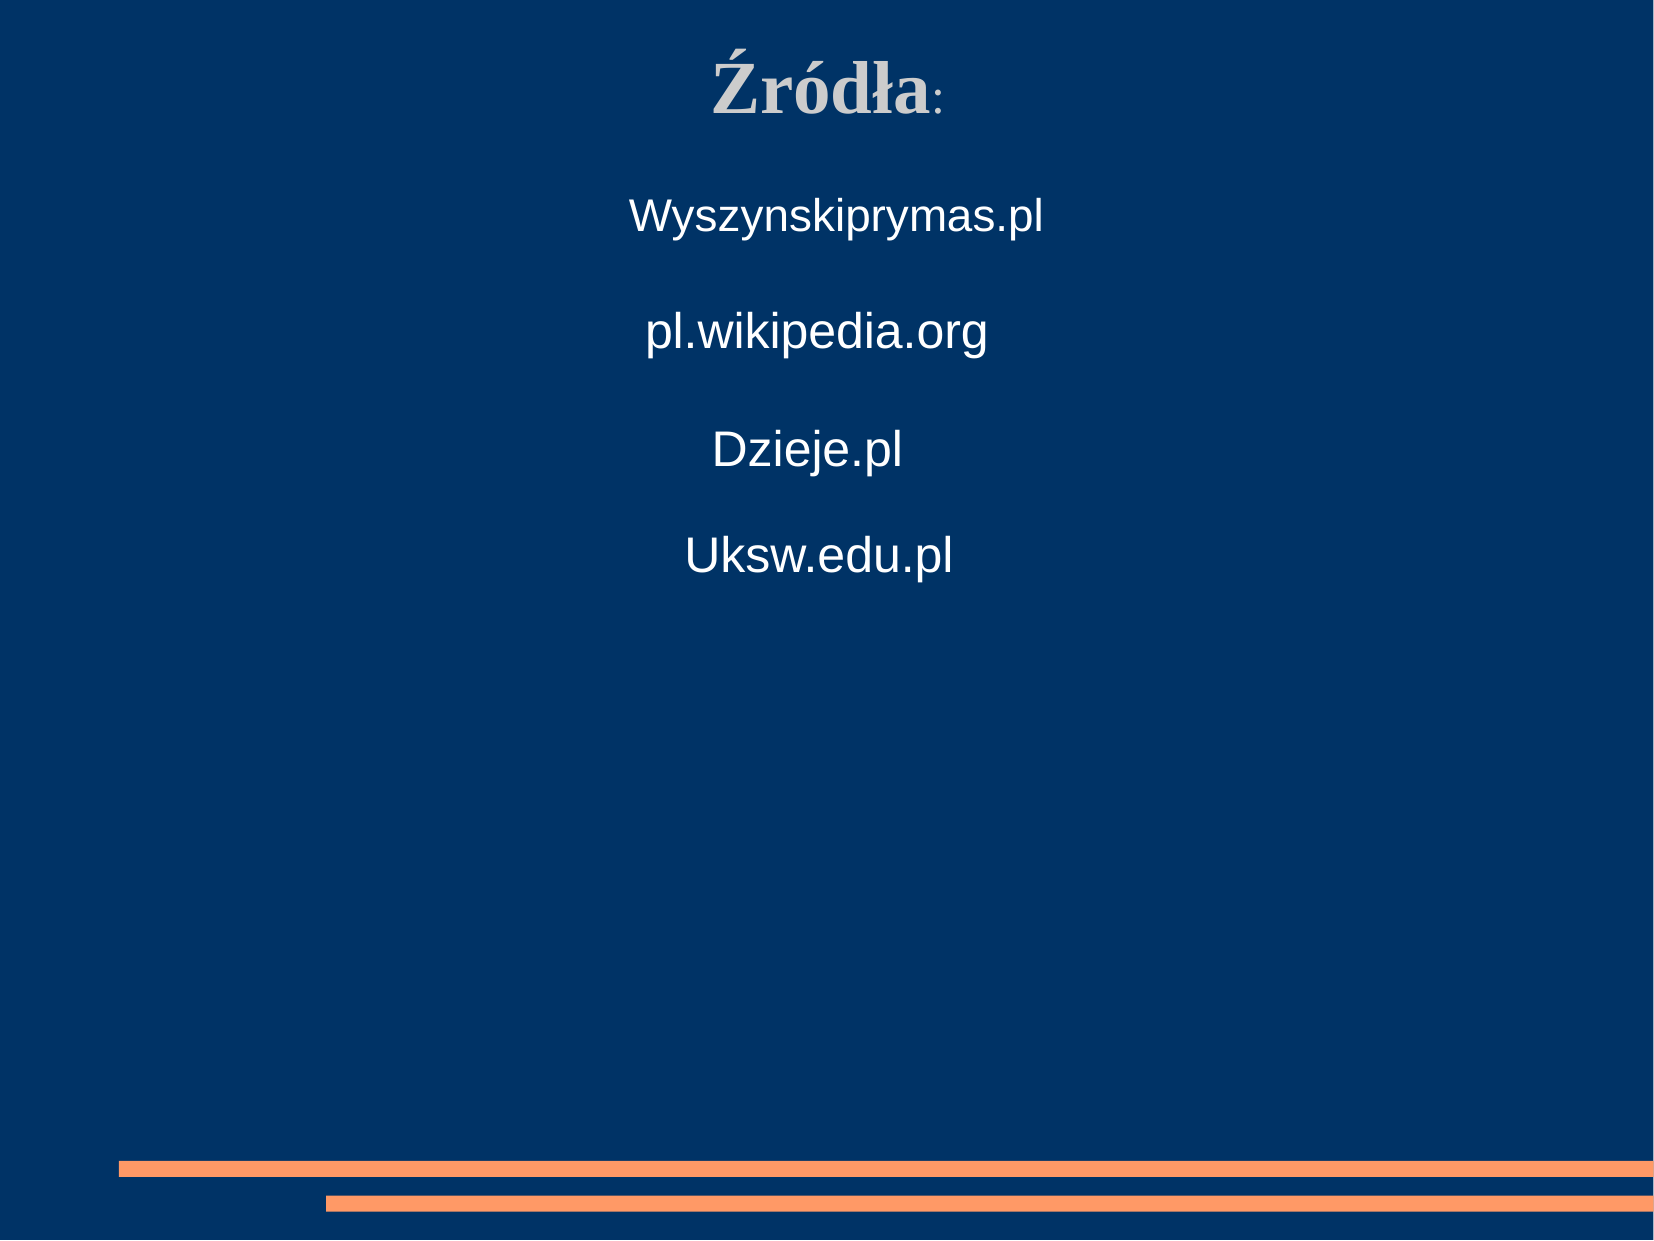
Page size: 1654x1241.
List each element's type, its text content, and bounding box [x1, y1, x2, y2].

text_box Uksw.edu.pl [669, 519, 969, 626]
text_box pl.wikipedia.org [630, 295, 1004, 367]
subtitle Źródła: [121, 46, 1534, 1132]
text_box Dzieje.pl [696, 413, 919, 484]
text_box Wyszynskiprymas.pl [614, 182, 1059, 249]
